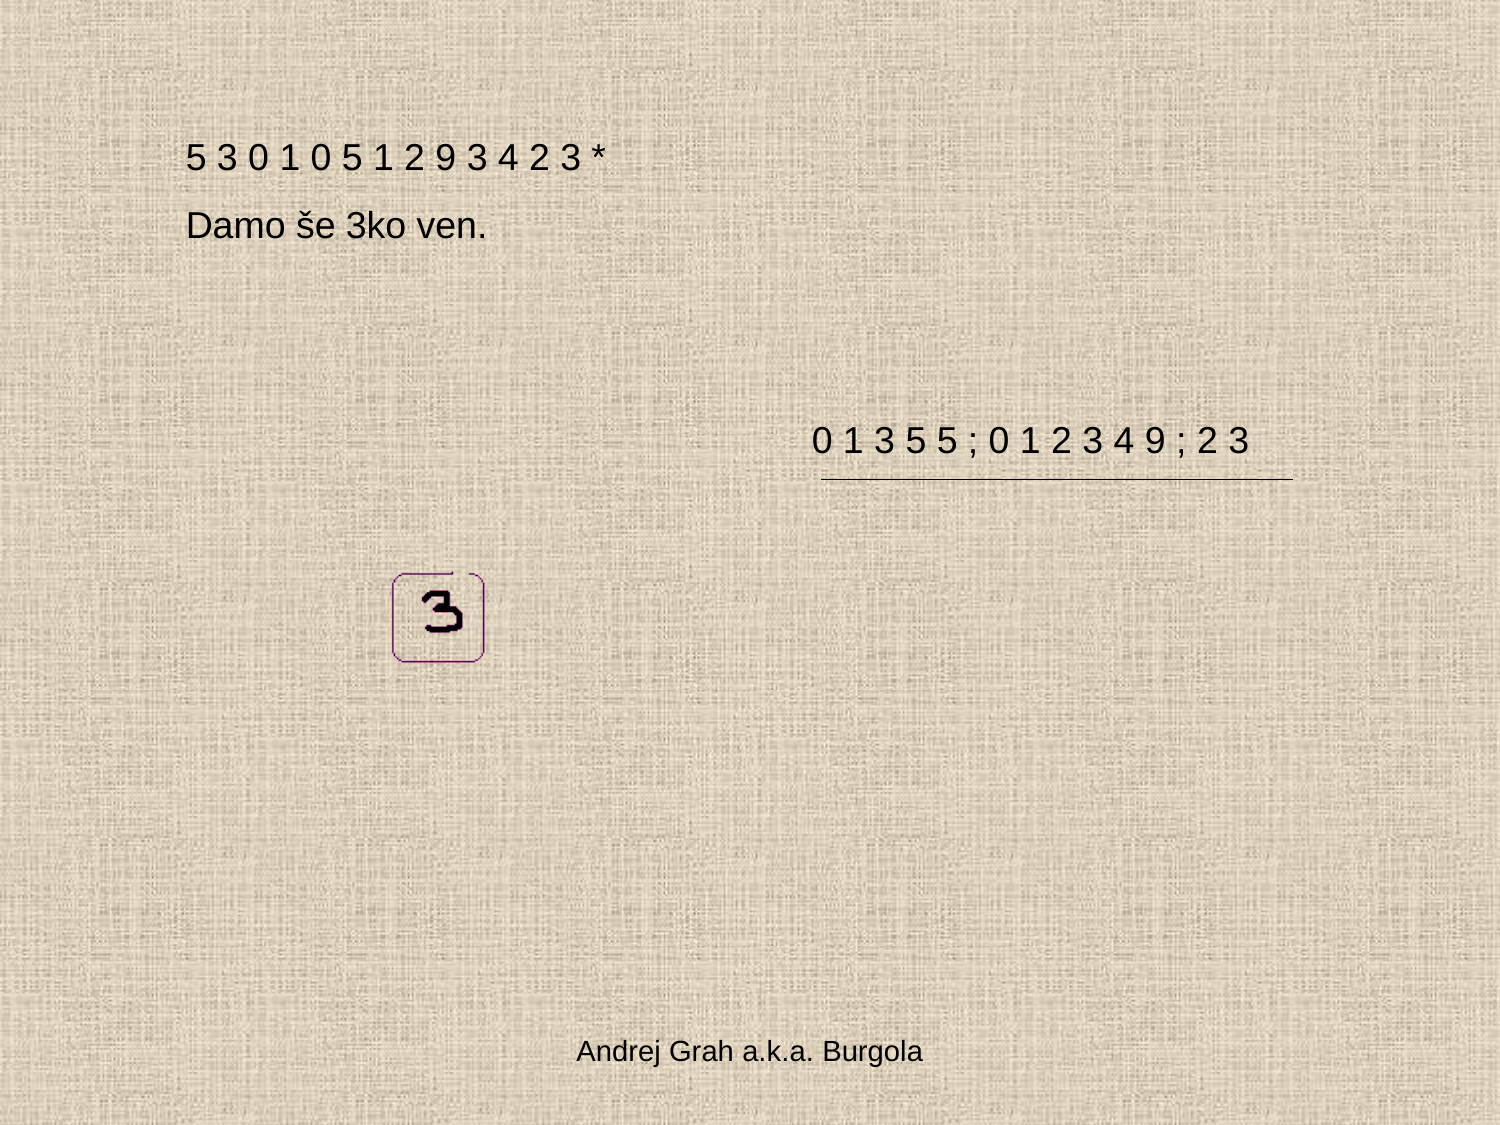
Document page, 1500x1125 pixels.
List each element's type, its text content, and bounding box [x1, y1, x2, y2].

text_box Andrej Grah a.k.a. Burgola [512, 1024, 988, 1103]
picture [0, 0, 1500, 1125]
text_box 0 1 3 5 5 ; 0 1 2 3 4 9 ; 2 3 [801, 408, 1471, 470]
text_box 5 3 0 1 0 5 1 2 9 3 4 2 3 * Damo še 3ko ven. [171, 125, 1235, 255]
